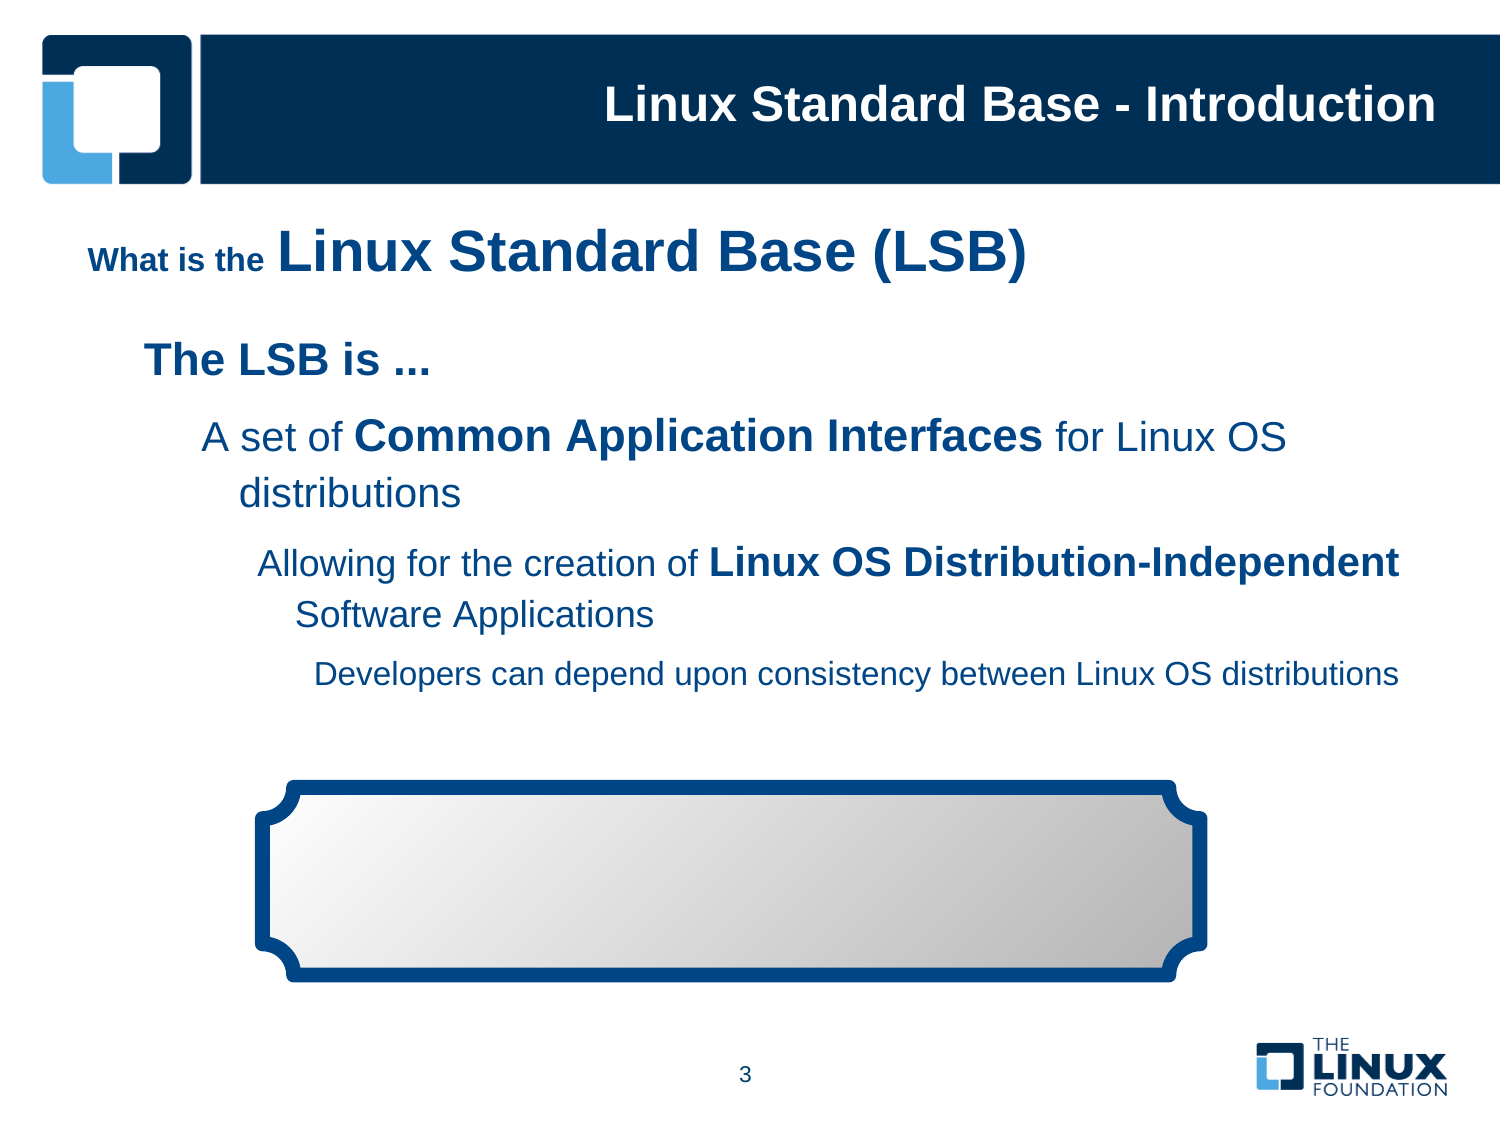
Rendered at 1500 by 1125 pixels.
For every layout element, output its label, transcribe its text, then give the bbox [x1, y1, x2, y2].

picture [0, 0, 1500, 1125]
title Linux Standard Base - Introduction [249, 44, 1438, 168]
text_box [262, 787, 1201, 976]
list What is the Linux Standard Base (LSB) The LSB is ... A set of Common Application Interfaces for Linux OS distributions Allowing for the creation of Linux OS Distribution-Independent Software Applications Developers can depend upon consistency between Linux OS distributions [87, 224, 1450, 1011]
